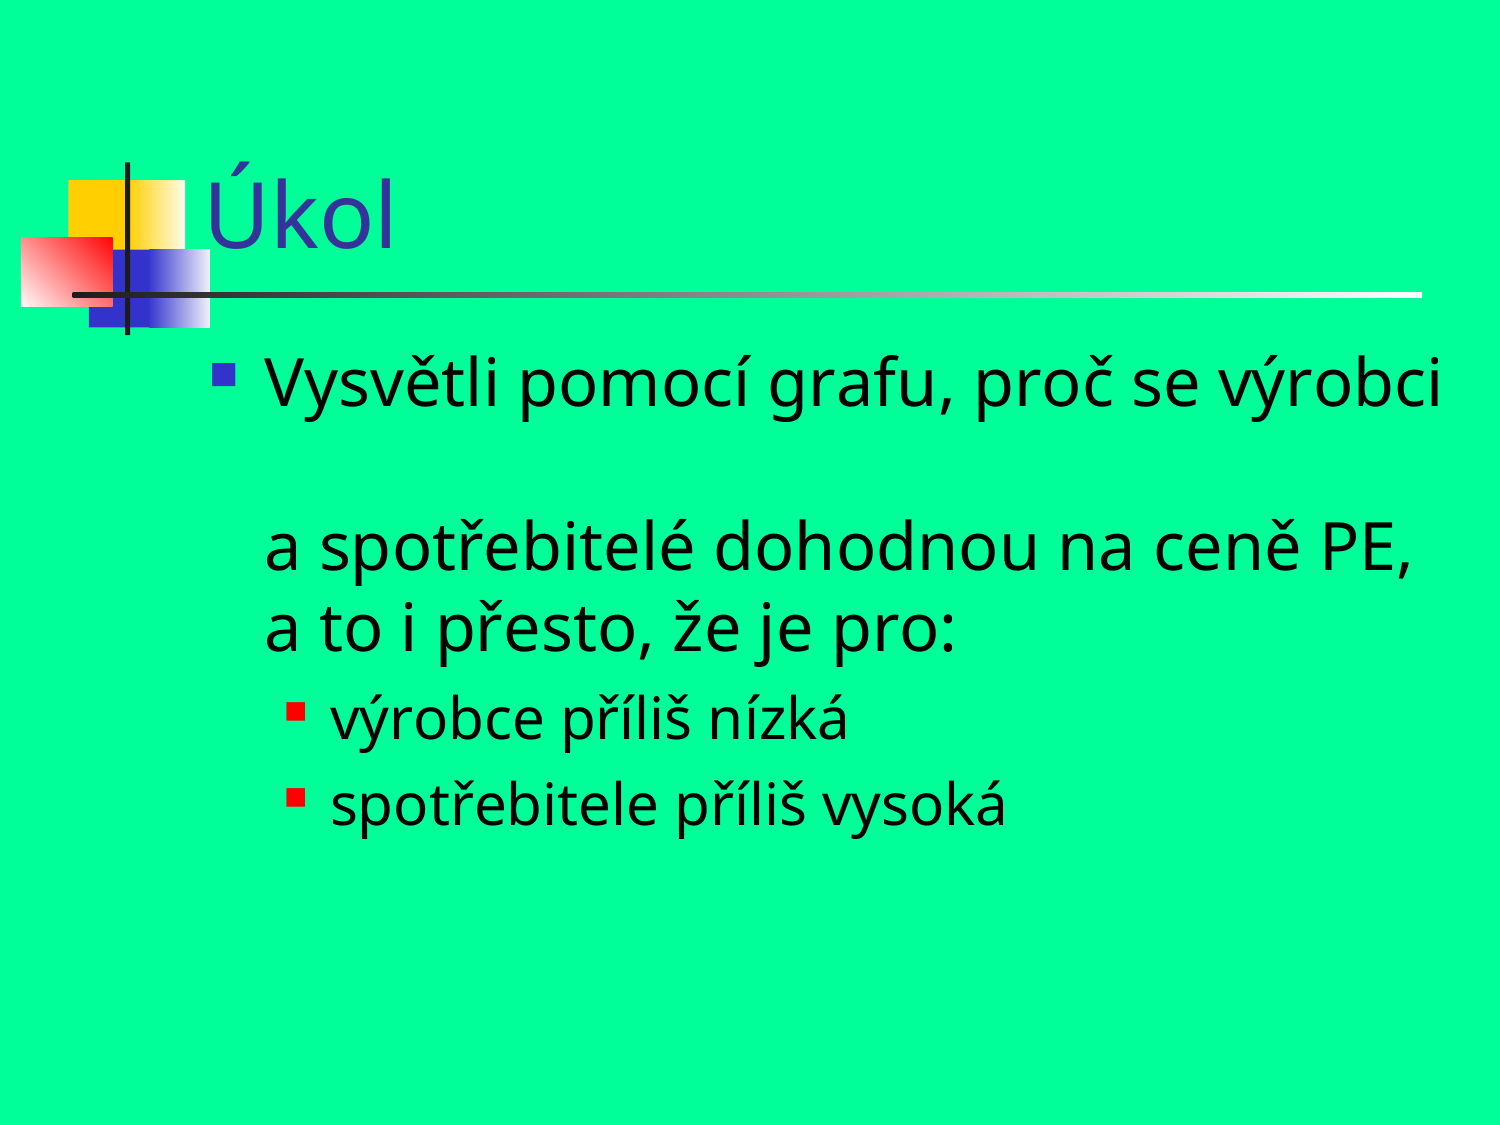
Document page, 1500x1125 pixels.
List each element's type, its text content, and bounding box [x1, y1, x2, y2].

list Vysvětli pomocí grafu, proč se výrobci a spotřebitelé dohodnou na ceně PE, a to i přesto, že je pro: výrobce příliš nízká spotřebitele příliš vysoká [193, 331, 1469, 1032]
title Úkol [188, 35, 1467, 276]
